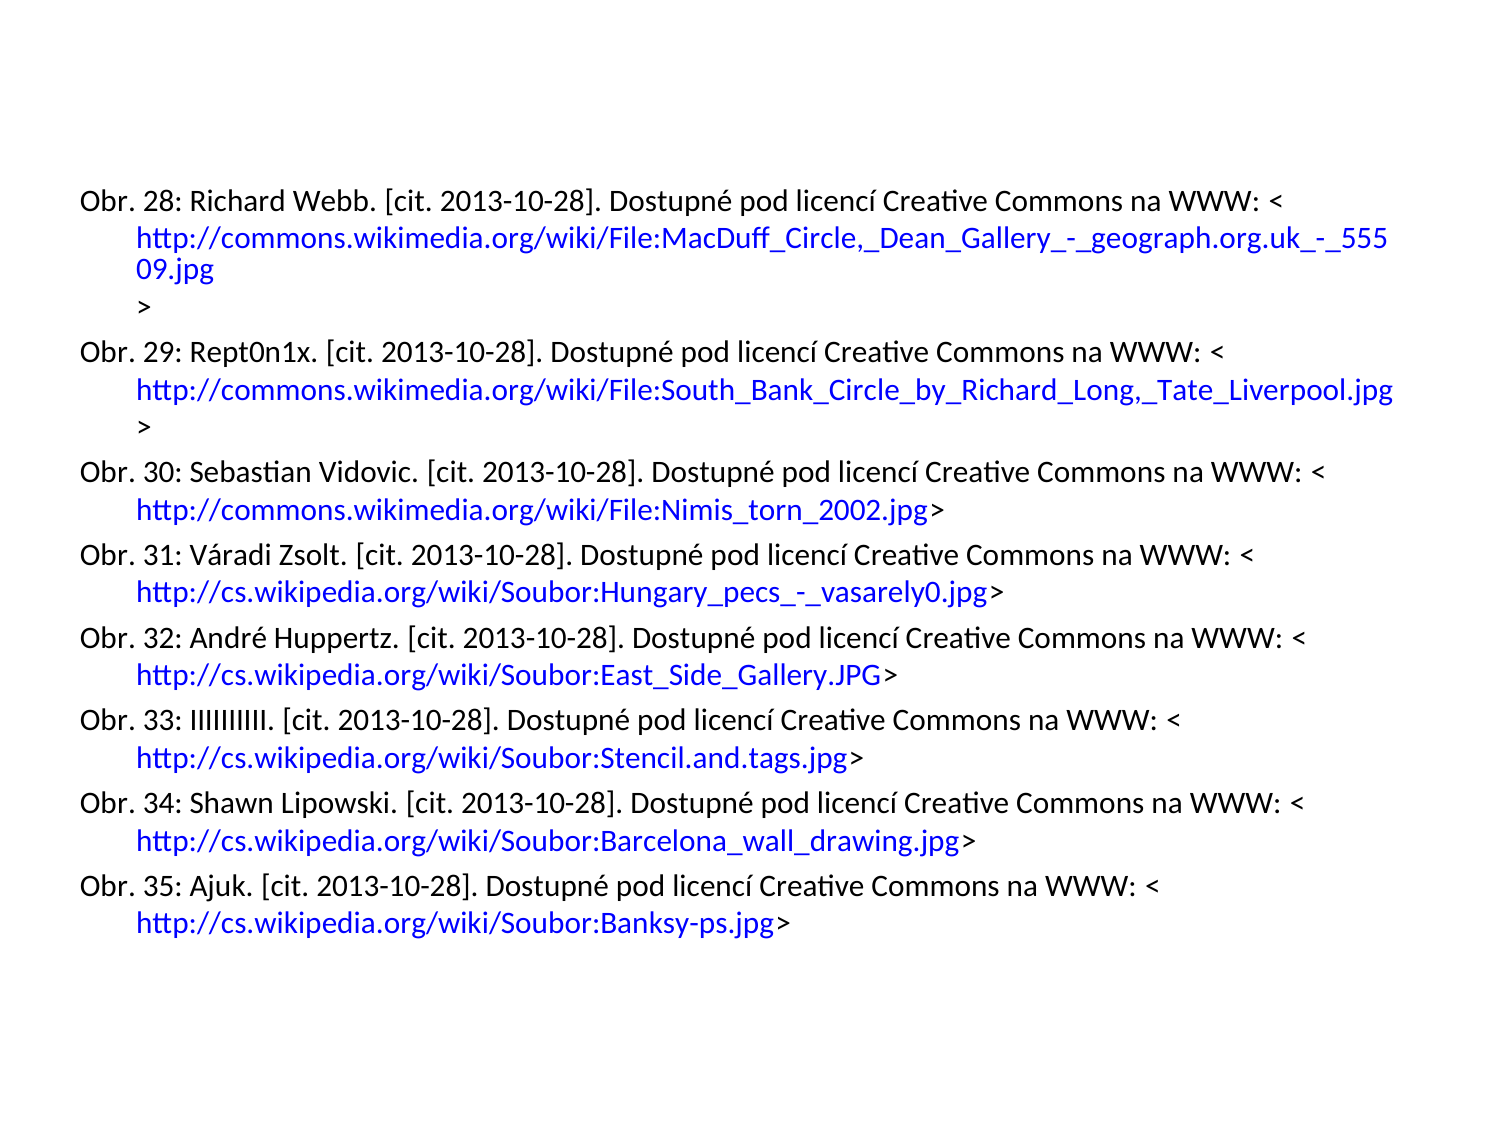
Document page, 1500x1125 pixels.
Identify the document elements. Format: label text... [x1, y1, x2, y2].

list Obr. 28: Richard Webb. [cit. 2013-10-28]. Dostupné pod licencí Creative Commons na WWW: <http://commons.wikimedia.org/wiki/File:MacDuff_Circle,_Dean_Gallery_-_geograph.org.uk_-_55509.jpg> Obr. 29: Rept0n1x. [cit. 2013-10-28]. Dostupné pod licencí Creative Commons na WWW: <http://commons.wikimedia.org/wiki/File:South_Bank_Circle_by_Richard_Long,_Tate_Liverpool.jpg> Obr. 30: Sebastian Vidovic. [cit. 2013-10-28]. Dostupné pod licencí Creative Commons na WWW: <http://commons.wikimedia.org/wiki/File:Nimis_torn_2002.jpg> Obr. 31: Váradi Zsolt. [cit. 2013-10-28]. Dostupné pod licencí Creative Commons na WWW: <http://cs.wikipedia.org/wiki/Soubor:Hungary_pecs_-_vasarely0.jpg> Obr. 32: André Huppertz. [cit. 2013-10-28]. Dostupné pod licencí Creative Commons na WWW: <http://cs.wikipedia.org/wiki/Soubor:East_Side_Gallery.JPG> Obr. 33: IIIIIIIIII. [cit. 2013-10-28]. Dostupné pod licencí Creative Commons na WWW: <http://cs.wikipedia.org/wiki/Soubor:Stencil.and.tags.jpg> Obr. 34: Shawn Lipowski. [cit. 2013-10-28]. Dostupné pod licencí Creative Commons na WWW: <http://cs.wikipedia.org/wiki/Soubor:Barcelona_wall_drawing.jpg> Obr. 35: Ajuk. [cit. 2013-10-28]. Dostupné pod licencí Creative Commons na WWW: <http://cs.wikipedia.org/wiki/Soubor:Banksy-ps.jpg> [64, 172, 1415, 1125]
